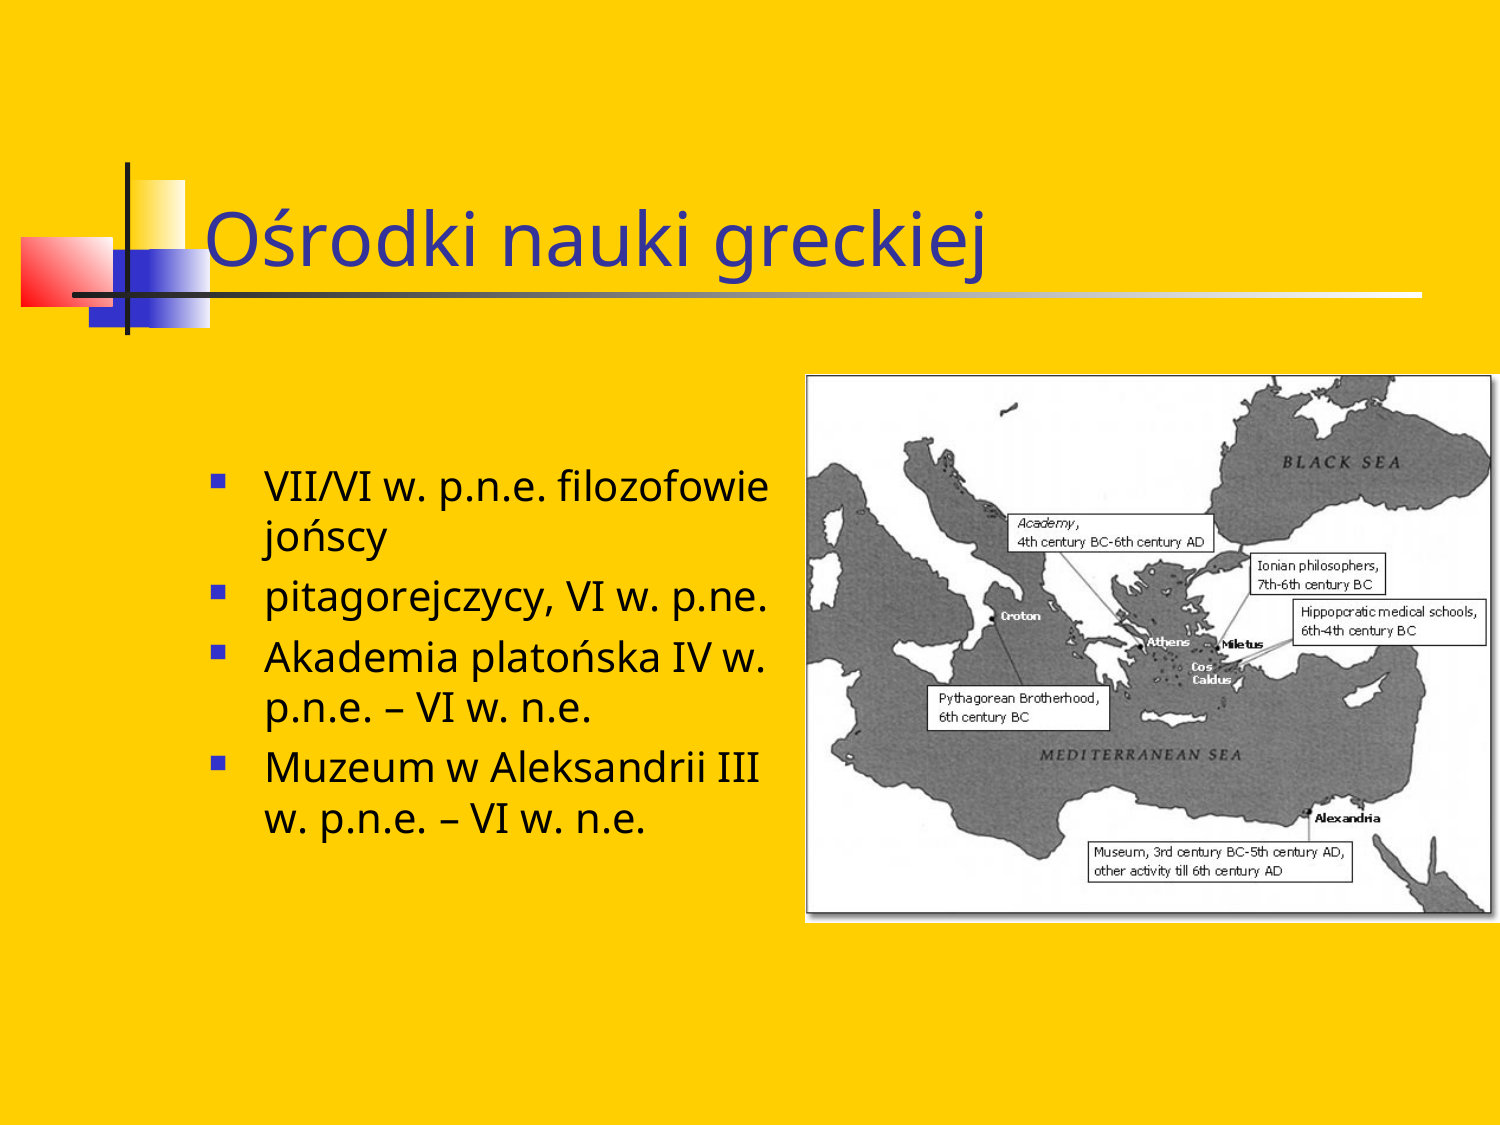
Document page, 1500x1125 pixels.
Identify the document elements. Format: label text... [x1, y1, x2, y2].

picture [805, 374, 1500, 923]
list VII/VI w. p.n.e. filozofowie jońscy pitagorejczycy, VI w. p.ne. Akademia platońska IV w. p.n.e. – VI w. n.e. Muzeum w Aleksandrii III w. p.n.e. – VI w. n.e. [193, 331, 820, 1007]
title Ośrodki nauki greckiej [188, 101, 1468, 289]
